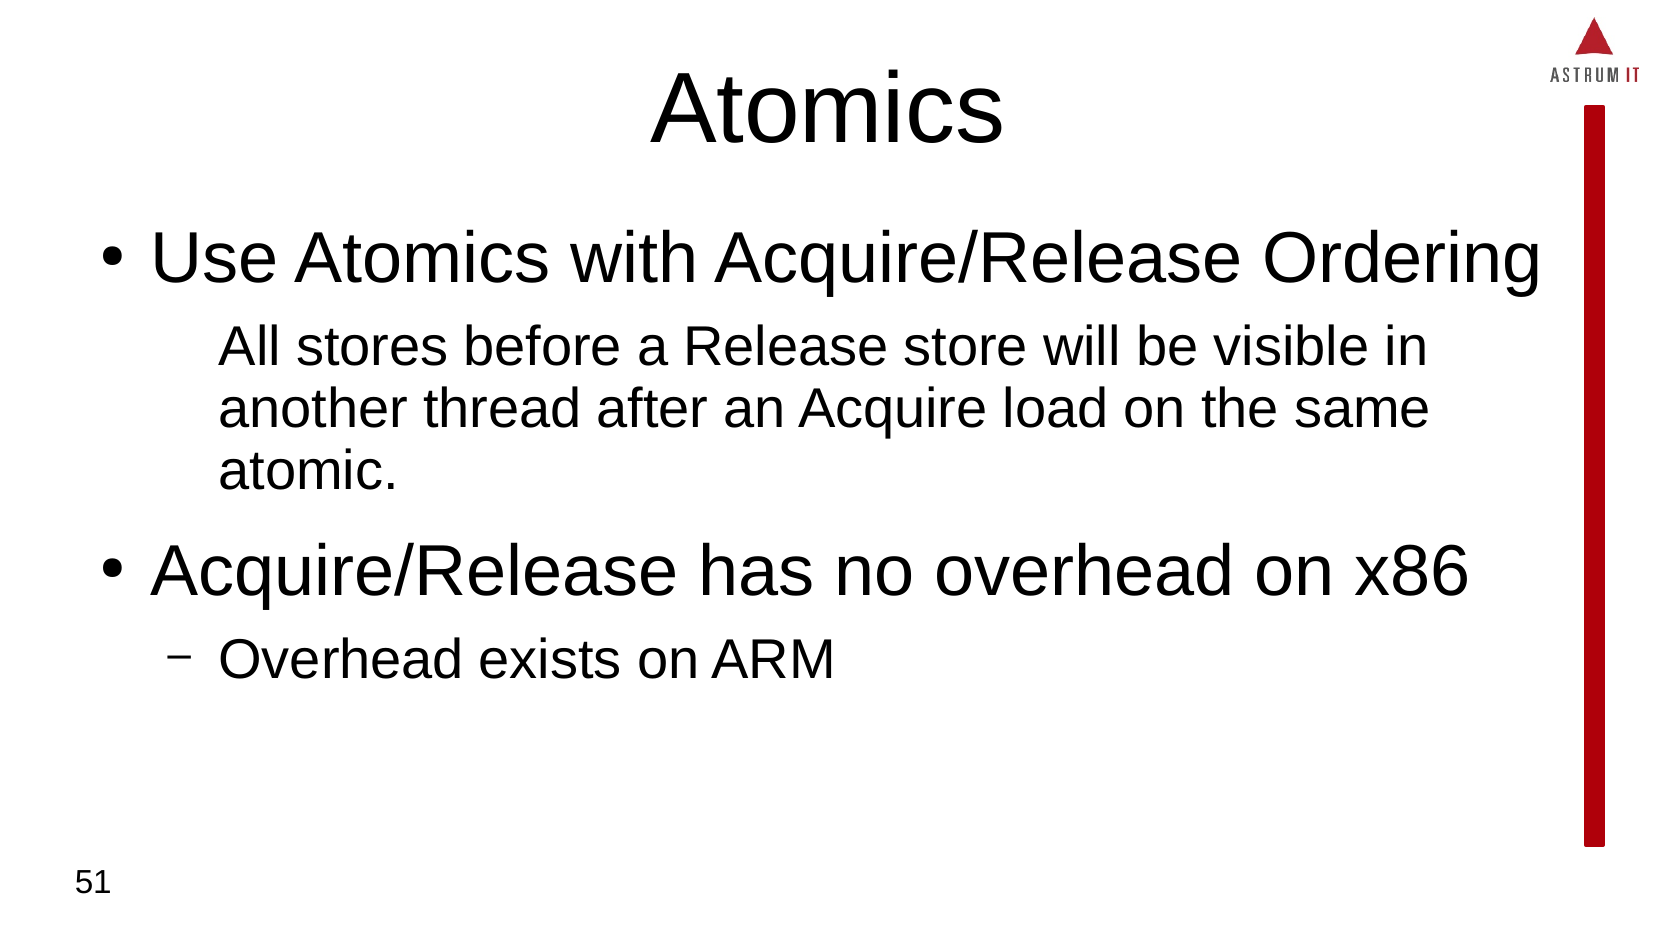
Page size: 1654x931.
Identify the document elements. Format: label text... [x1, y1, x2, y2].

title Atomics [114, 30, 1541, 186]
picture [1550, 17, 1639, 82]
list Use Atomics with Acquire/Release Ordering All stores before a Release store will be visible in another thread after an Acquire load on the same atomic. Acquire/Release has no overhead on x86 Overhead exists on ARM [82, 217, 1571, 757]
